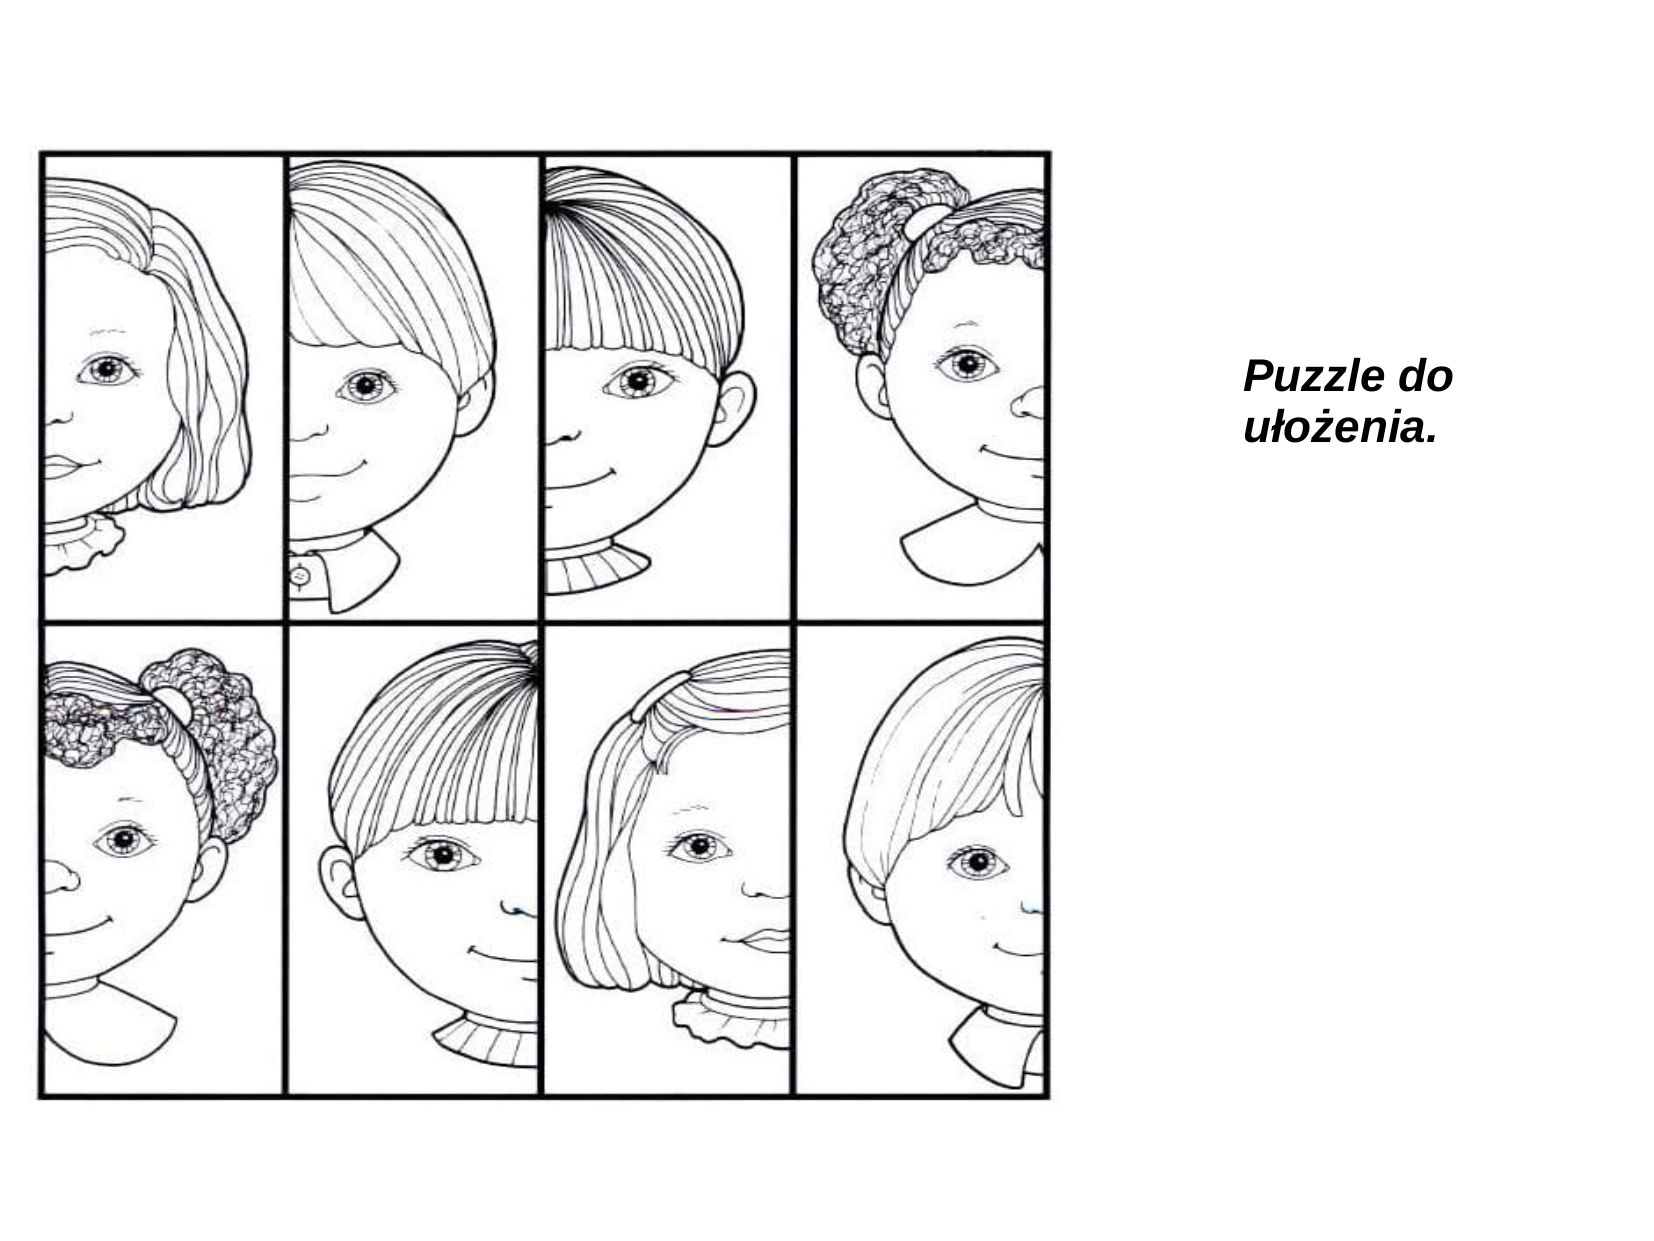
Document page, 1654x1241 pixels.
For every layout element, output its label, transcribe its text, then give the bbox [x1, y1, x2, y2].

picture [0, 0, 1102, 1241]
text_box Puzzle do ułożenia. [1228, 342, 1607, 461]
